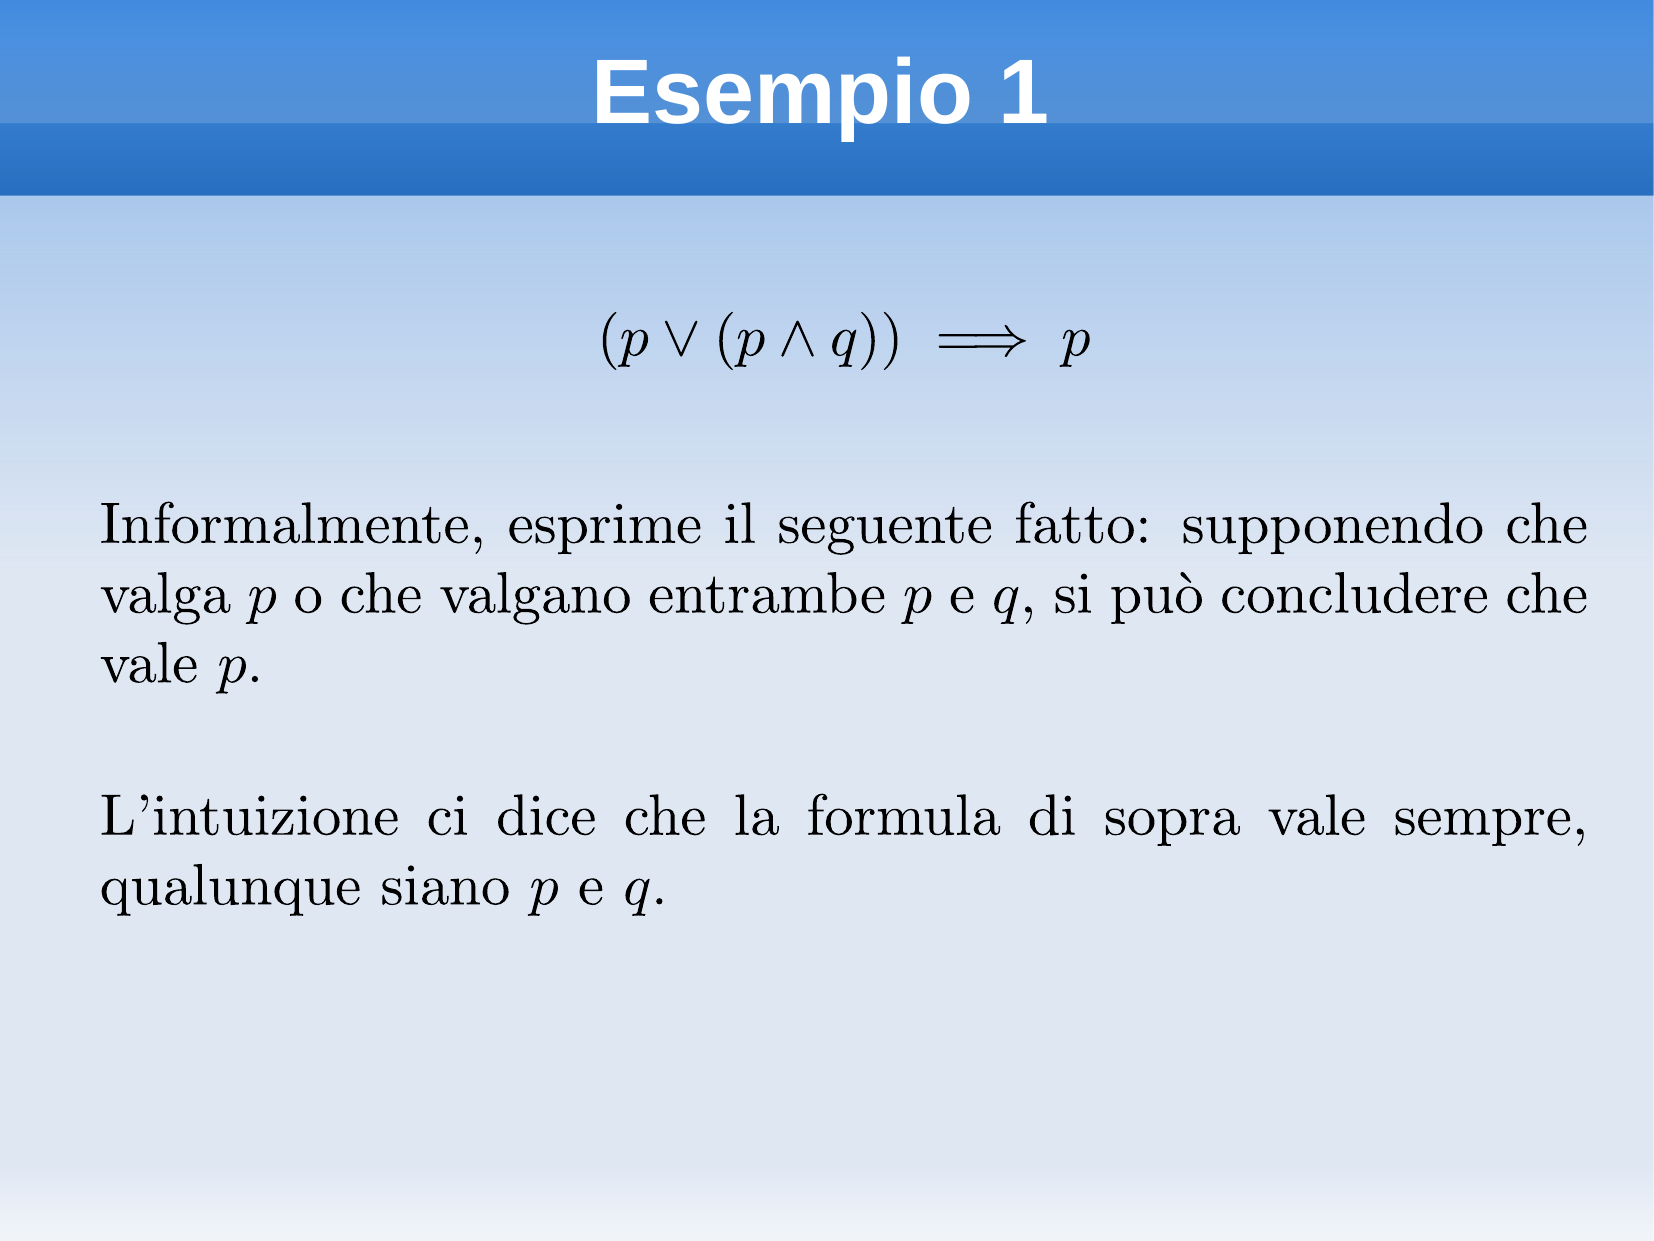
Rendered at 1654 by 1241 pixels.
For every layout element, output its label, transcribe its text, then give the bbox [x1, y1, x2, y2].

title Esempio 1 [76, 0, 1565, 196]
text_box [99, 311, 1588, 916]
picture [0, 0, 1654, 1241]
